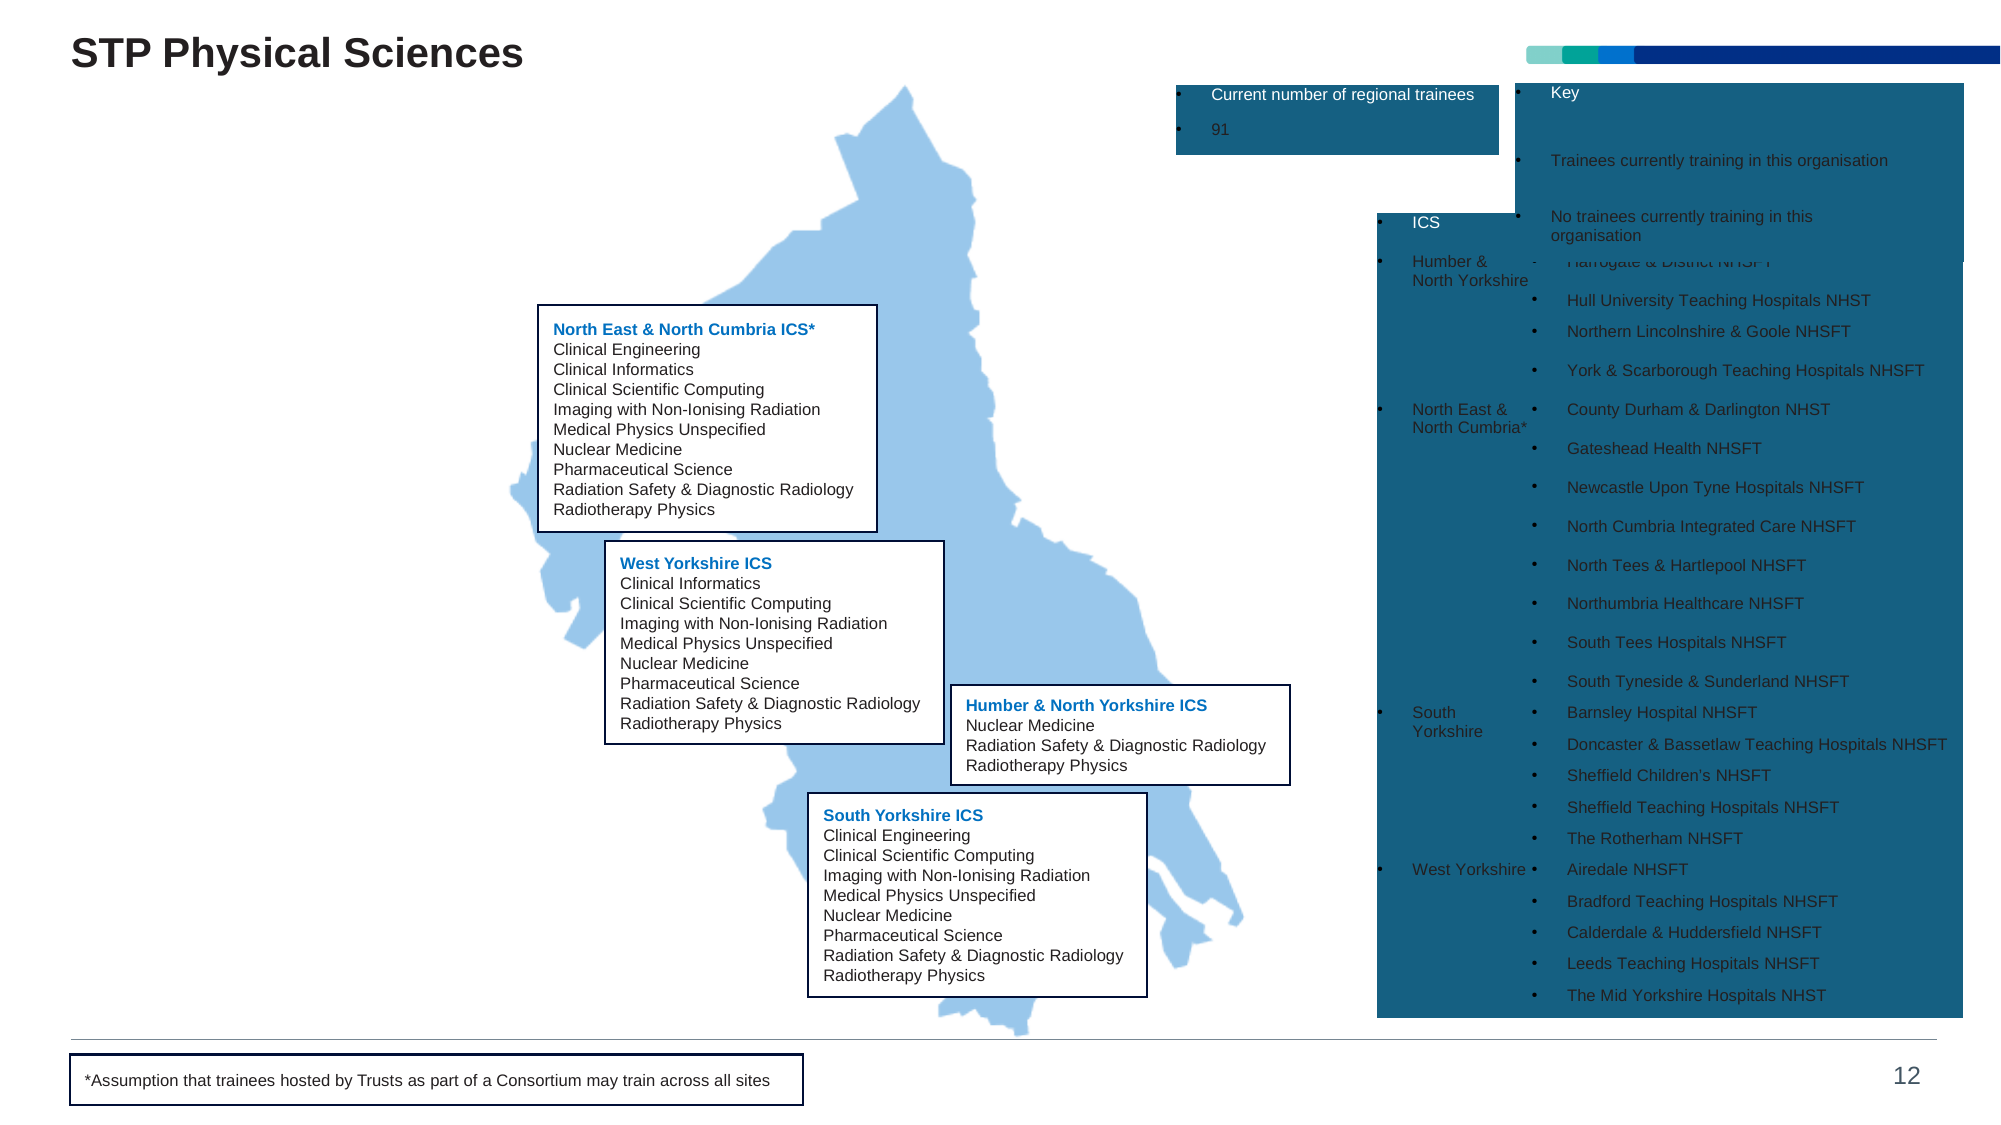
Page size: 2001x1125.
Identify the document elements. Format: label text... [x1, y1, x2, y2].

table_cell Barnsley Hospital NHSFT [1532, 704, 1963, 735]
table_cell South Yorkshire [1377, 704, 1532, 861]
table_cell Humber & North Yorkshire [1377, 252, 1532, 400]
table_cell Sheffield Children’s NHSFT [1532, 767, 1963, 798]
table_cell Bradford Teaching Hospitals NHSFT [1532, 892, 1963, 923]
table_cell County Durham & Darlington NHST [1532, 400, 1963, 439]
table_header Current number of regional trainees [1176, 85, 1499, 120]
text_box North East & North Cumbria ICS* Clinical Engineering Clinical Informatics Clinical Scientific Computing Imaging with Non-Ionising Radiation Medical Physics Unspecified Nuclear Medicine Pharmaceutical Science Radiation Safety & Diagnostic Radiology Radiotherapy Physics [538, 305, 877, 532]
table_cell Newcastle Upon Tyne Hospitals NHSFT [1532, 478, 1963, 517]
table_cell South Tees Hospitals NHSFT [1532, 634, 1963, 672]
table_header ICS [1377, 213, 1515, 252]
picture [503, 81, 1252, 1046]
title STP Physical Sciences [70, 32, 1513, 79]
text_box Humber & North Yorkshire ICS Nuclear Medicine Radiation Safety & Diagnostic Radiology Radiotherapy Physics [951, 685, 1290, 785]
table_cell West Yorkshire [1377, 861, 1532, 1018]
table_cell Airedale NHSFT [1532, 861, 1963, 892]
text_box South Yorkshire ICS Clinical Engineering Clinical Scientific Computing Imaging with Non-Ionising Radiation Medical Physics Unspecified Nuclear Medicine Pharmaceutical Science Radiation Safety & Diagnostic Radiology Radiotherapy Physics [808, 793, 1147, 997]
table_cell Sheffield Teaching Hospitals NHSFT [1532, 798, 1963, 829]
table_cell The Mid Yorkshire Hospitals NHST [1532, 986, 1963, 1018]
table_cell Harrogate & District NHSFT [1532, 262, 1963, 291]
table_cell Gateshead Health NHSFT [1532, 439, 1963, 478]
table_cell Hull University Teaching Hospitals NHST [1532, 291, 1963, 322]
table_cell South Tyneside & Sunderland NHSFT [1532, 672, 1963, 704]
table_cell North East & North Cumbria* [1377, 400, 1532, 704]
table_cell No trainees currently training in this organisation [1515, 207, 1908, 262]
table_cell Leeds Teaching Hospitals NHSFT [1532, 955, 1963, 986]
table_cell [1908, 207, 1964, 262]
table_cell North Tees & Hartlepool NHSFT [1532, 556, 1963, 595]
table_header [1908, 83, 1964, 152]
table_cell [1908, 152, 1964, 207]
table_header Key [1515, 83, 1908, 152]
table_cell Doncaster & Bassetlaw Teaching Hospitals NHSFT [1532, 735, 1963, 767]
table_cell 91 [1176, 120, 1499, 155]
table_cell York & Scarborough Teaching Hospitals NHSFT [1532, 361, 1963, 400]
text_box West Yorkshire ICS Clinical Informatics Clinical Scientific Computing Imaging with Non-Ionising Radiation Medical Physics Unspecified Nuclear Medicine Pharmaceutical Science Radiation Safety & Diagnostic Radiology Radiotherapy Physics [605, 541, 944, 744]
table_cell North Cumbria Integrated Care NHSFT [1532, 517, 1963, 556]
table_cell Northern Lincolnshire & Goole NHSFT [1532, 322, 1963, 361]
table_cell Northumbria Healthcare NHSFT [1532, 595, 1963, 634]
table_cell Calderdale & Huddersfield NHSFT [1532, 923, 1963, 955]
text_box *Assumption that trainees hosted by Trusts as part of a Consortium may train across all sites [70, 1054, 803, 1105]
table_cell Trainees currently training in this organisation [1515, 152, 1908, 207]
table_cell The Rotherham NHSFT [1532, 829, 1963, 861]
